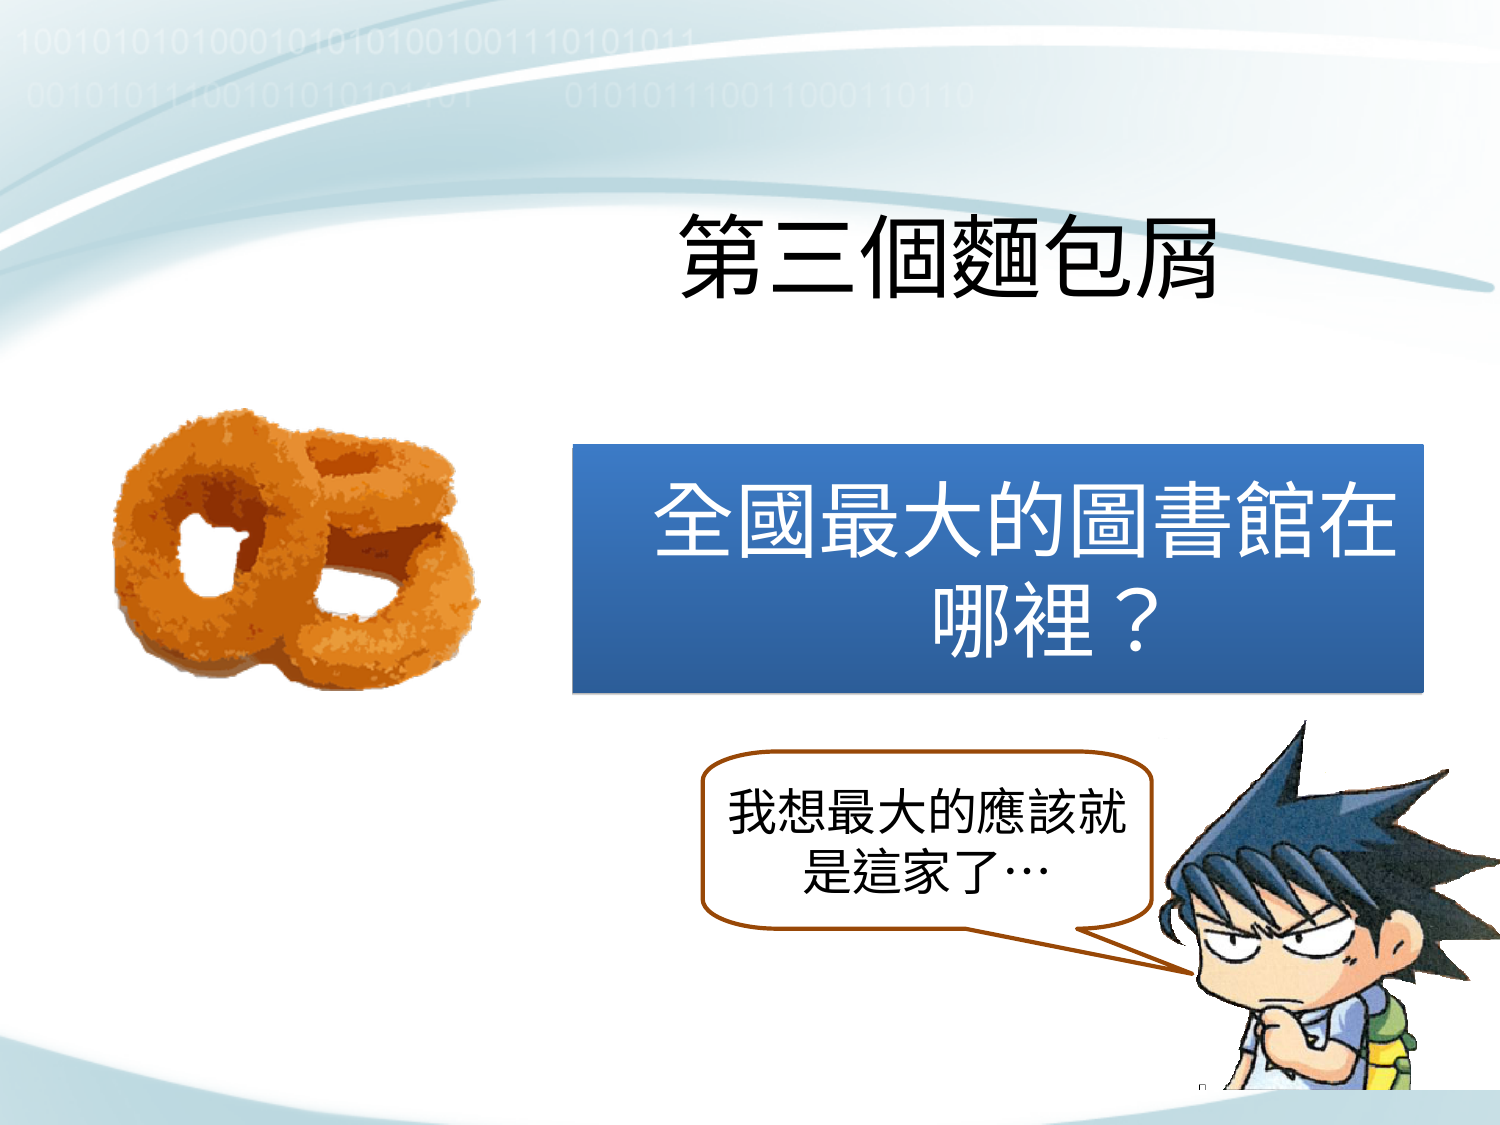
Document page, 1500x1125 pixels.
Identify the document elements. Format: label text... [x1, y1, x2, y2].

picture [112, 408, 481, 691]
title 第三個麵包屑 [631, 160, 1270, 349]
list 全國最大的圖書館在哪裡？ [572, 444, 1424, 693]
picture [1155, 716, 1500, 1090]
text_box 我想最大的應該就是這家了… [702, 751, 1193, 974]
